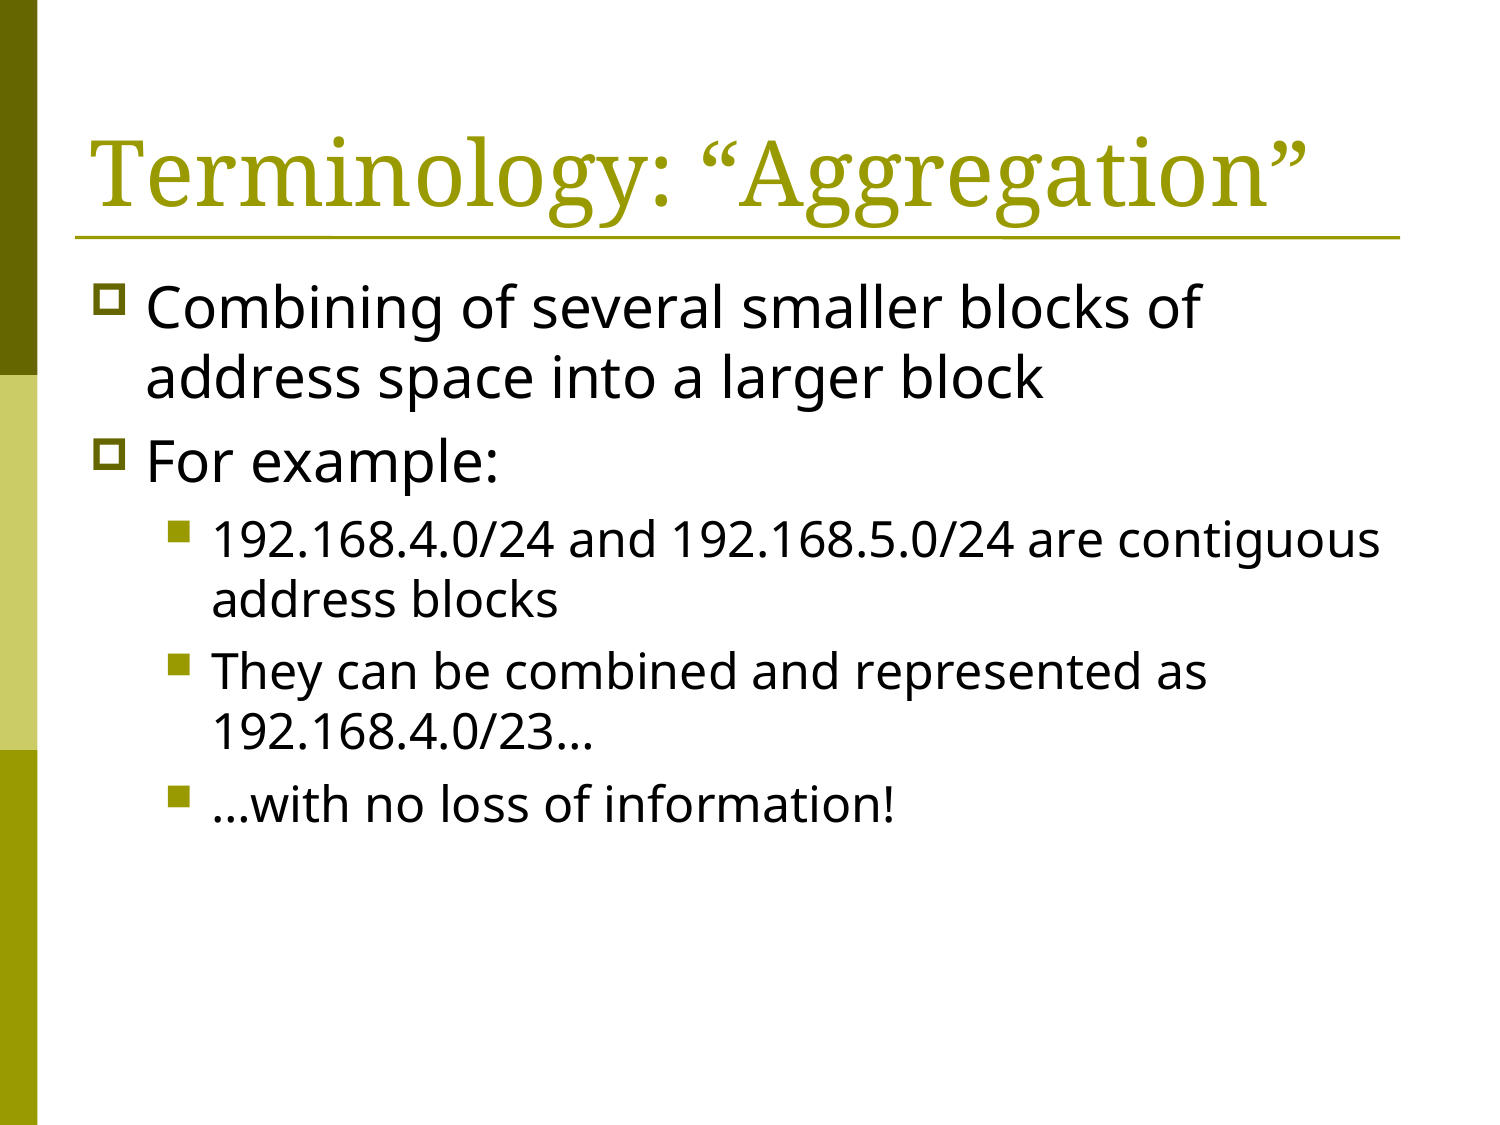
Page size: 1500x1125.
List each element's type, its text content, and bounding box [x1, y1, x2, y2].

list Combining of several smaller blocks of address space into a larger block For example: 192.168.4.0/24 and 192.168.5.0/24 are contiguous address blocks They can be combined and represented as 192.168.4.0/23… …with no loss of information! [75, 262, 1426, 1006]
title Terminology: “Aggregation” [75, 45, 1426, 233]
